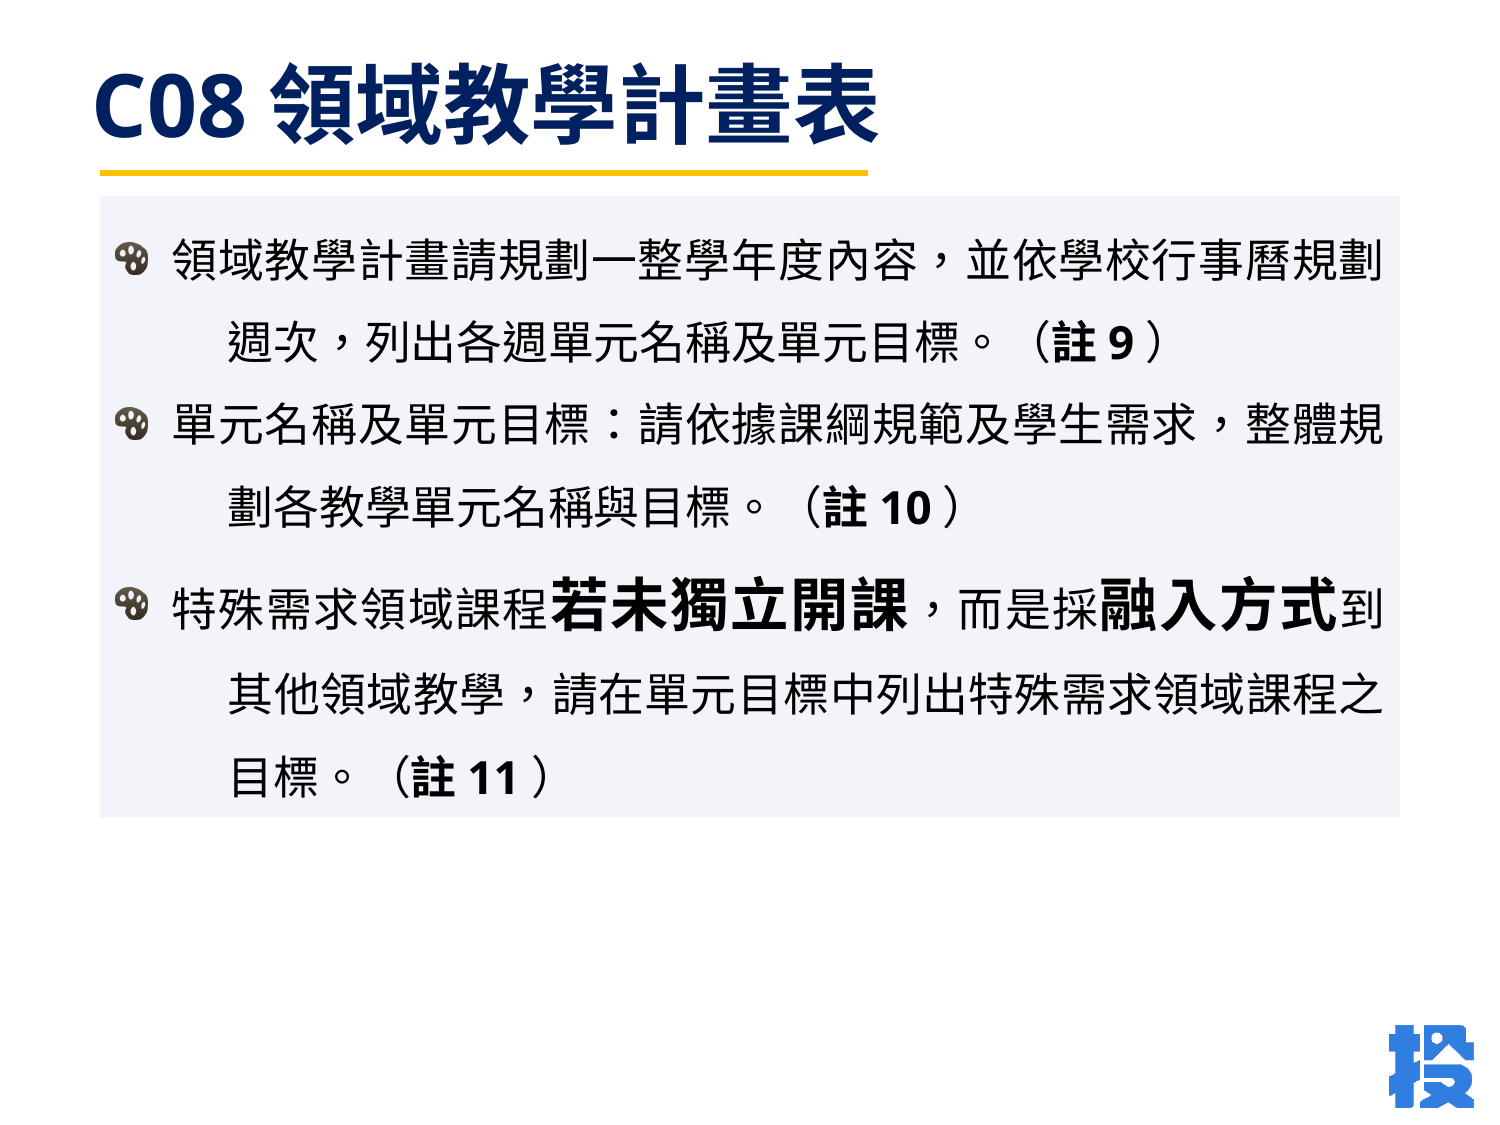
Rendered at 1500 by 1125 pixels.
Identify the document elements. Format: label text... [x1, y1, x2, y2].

text_box C08領域教學計畫表 [76, 42, 890, 164]
picture [1362, 997, 1500, 1125]
text_box 領域教學計畫請規劃一整學年度內容，並依學校行事曆規劃週次，列出各週單元名稱及單元目標。（註9） 單元名稱及單元目標：請依據課綱規範及學生需求，整體規劃各教學單元名稱與目標。（註10） 特殊需求領域課程若未獨立開課，而是採融入方式到其他領域教學，請在單元目標中列出特殊需求領域課程之目標。（註11） [100, 196, 1400, 818]
